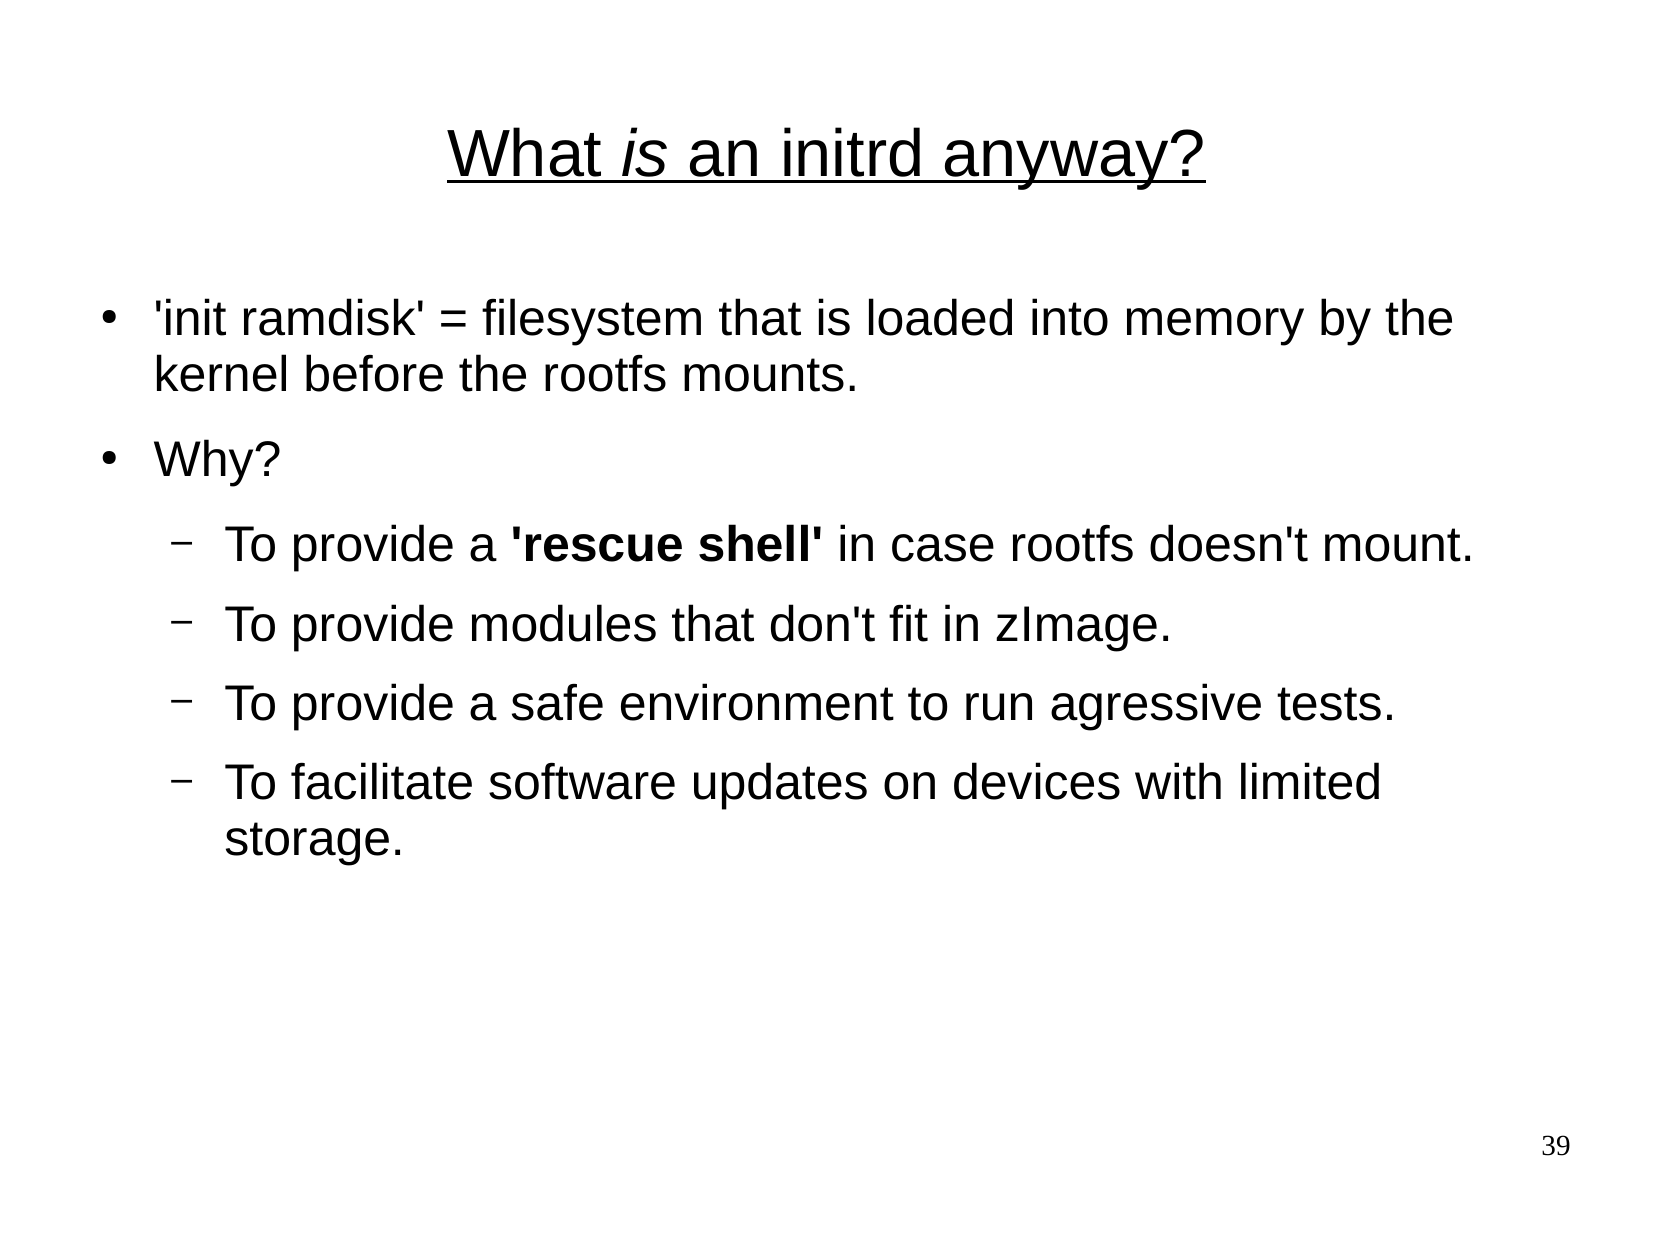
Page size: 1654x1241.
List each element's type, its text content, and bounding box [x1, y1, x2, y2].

title What is an initrd anyway? [82, 49, 1571, 257]
list 'init ramdisk' = filesystem that is loaded into memory by the kernel before the rootfs mounts. Why? To provide a 'rescue shell' in case rootfs doesn't mount. To provide modules that don't fit in zImage. To provide a safe environment to run agressive tests. To facilitate software updates on devices with limited storage. [82, 290, 1571, 1010]
